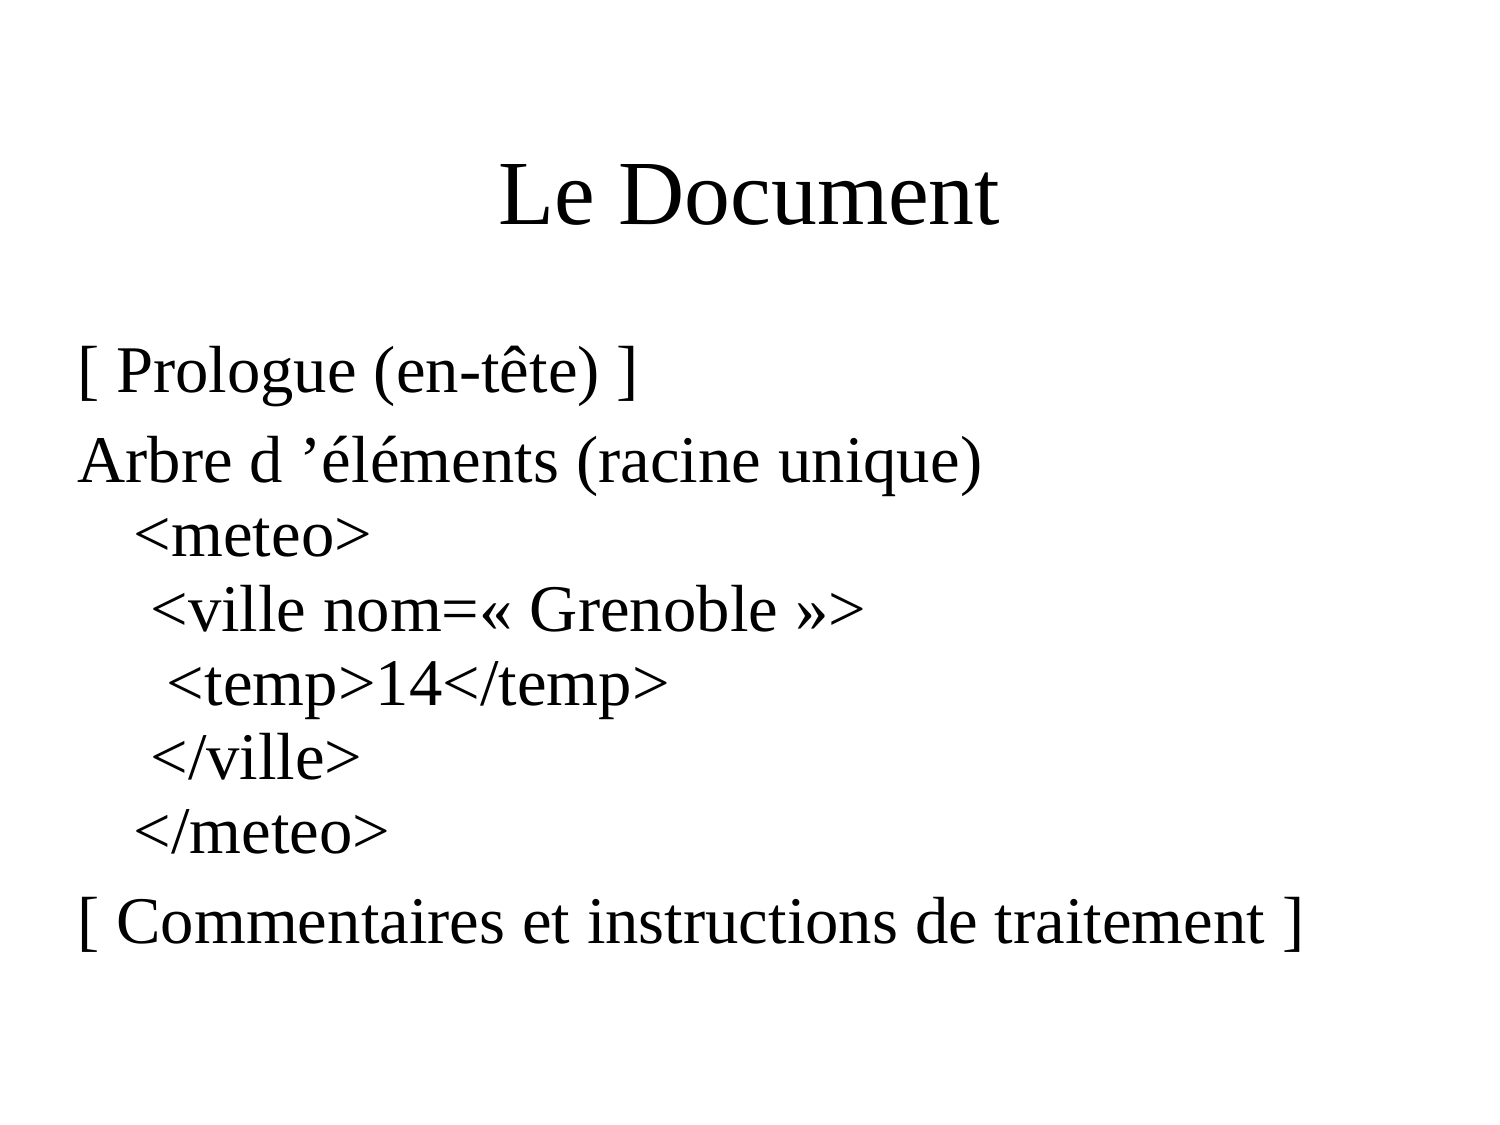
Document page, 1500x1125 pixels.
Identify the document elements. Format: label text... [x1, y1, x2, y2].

list [ Prologue (en-tête) ] Arbre d ’éléments (racine unique) <meteo> <ville nom=« Grenoble »> <temp>14</temp> </ville> </meteo> [ Commentaires et instructions de traitement ] [62, 324, 1438, 1021]
title Le Document [112, 99, 1388, 288]
